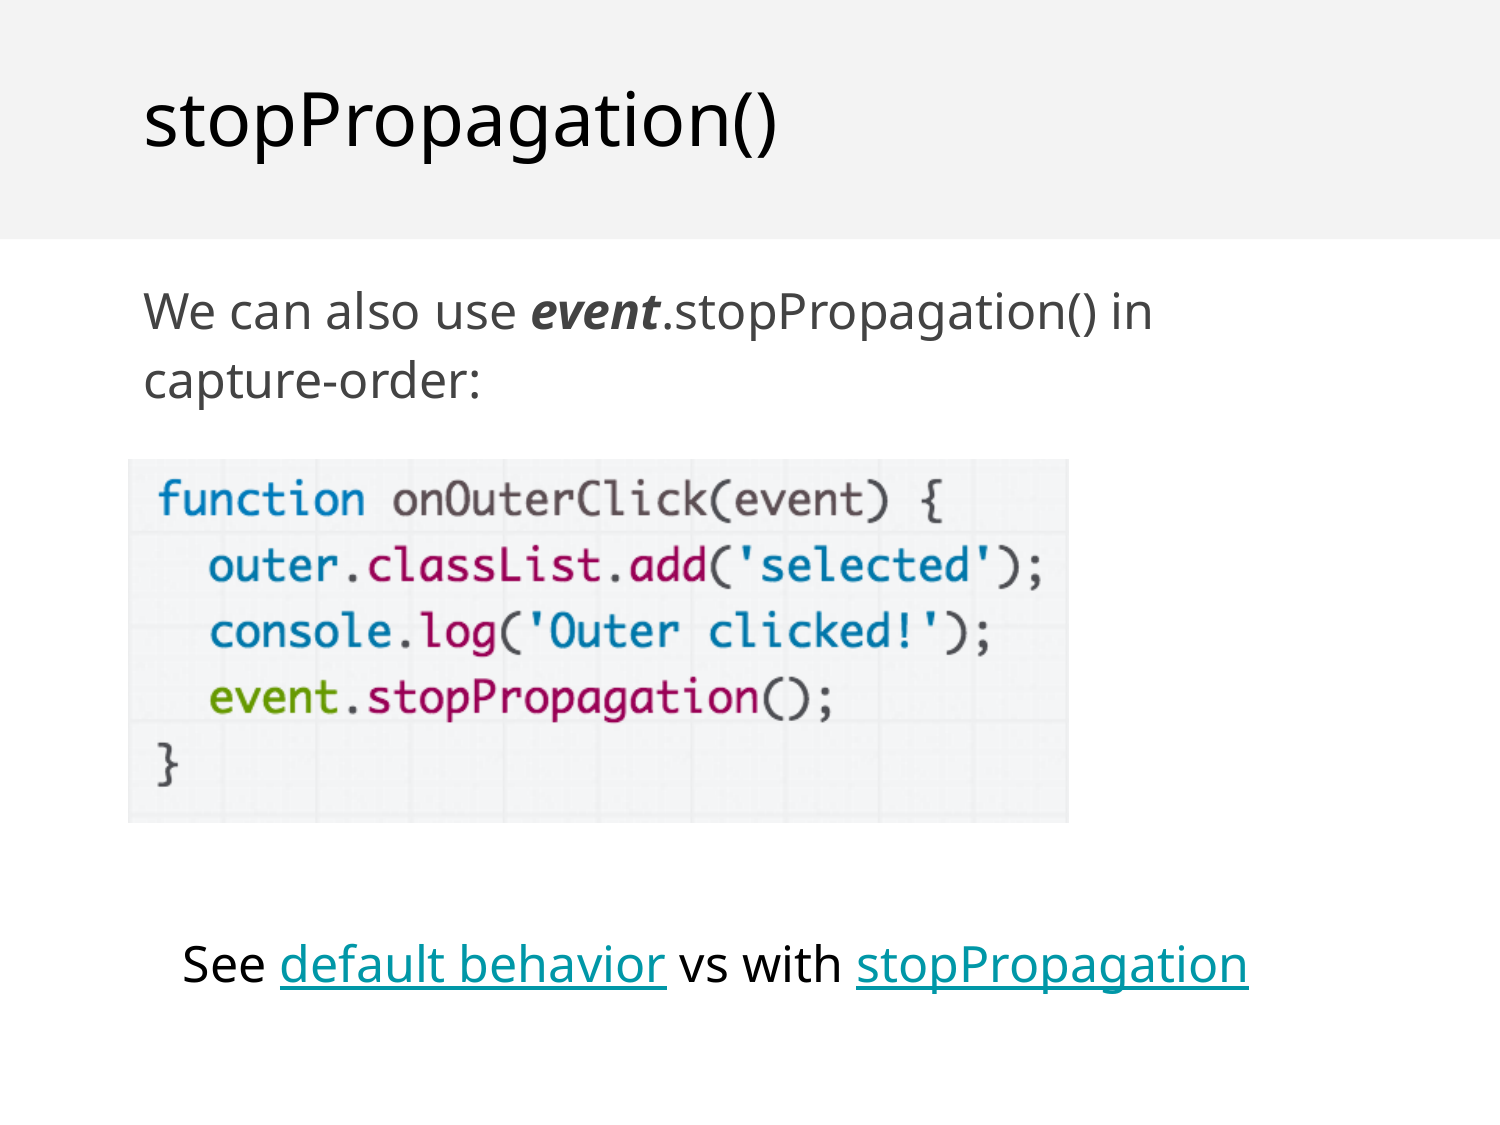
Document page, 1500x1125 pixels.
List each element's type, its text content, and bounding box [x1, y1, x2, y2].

text_box See default behavior vs with stopPropagation [167, 917, 1373, 1058]
title stopPropagation() [128, 56, 1372, 183]
picture [128, 459, 1069, 823]
list We can also use event.stopPropagation() in capture-order: [128, 255, 1372, 460]
